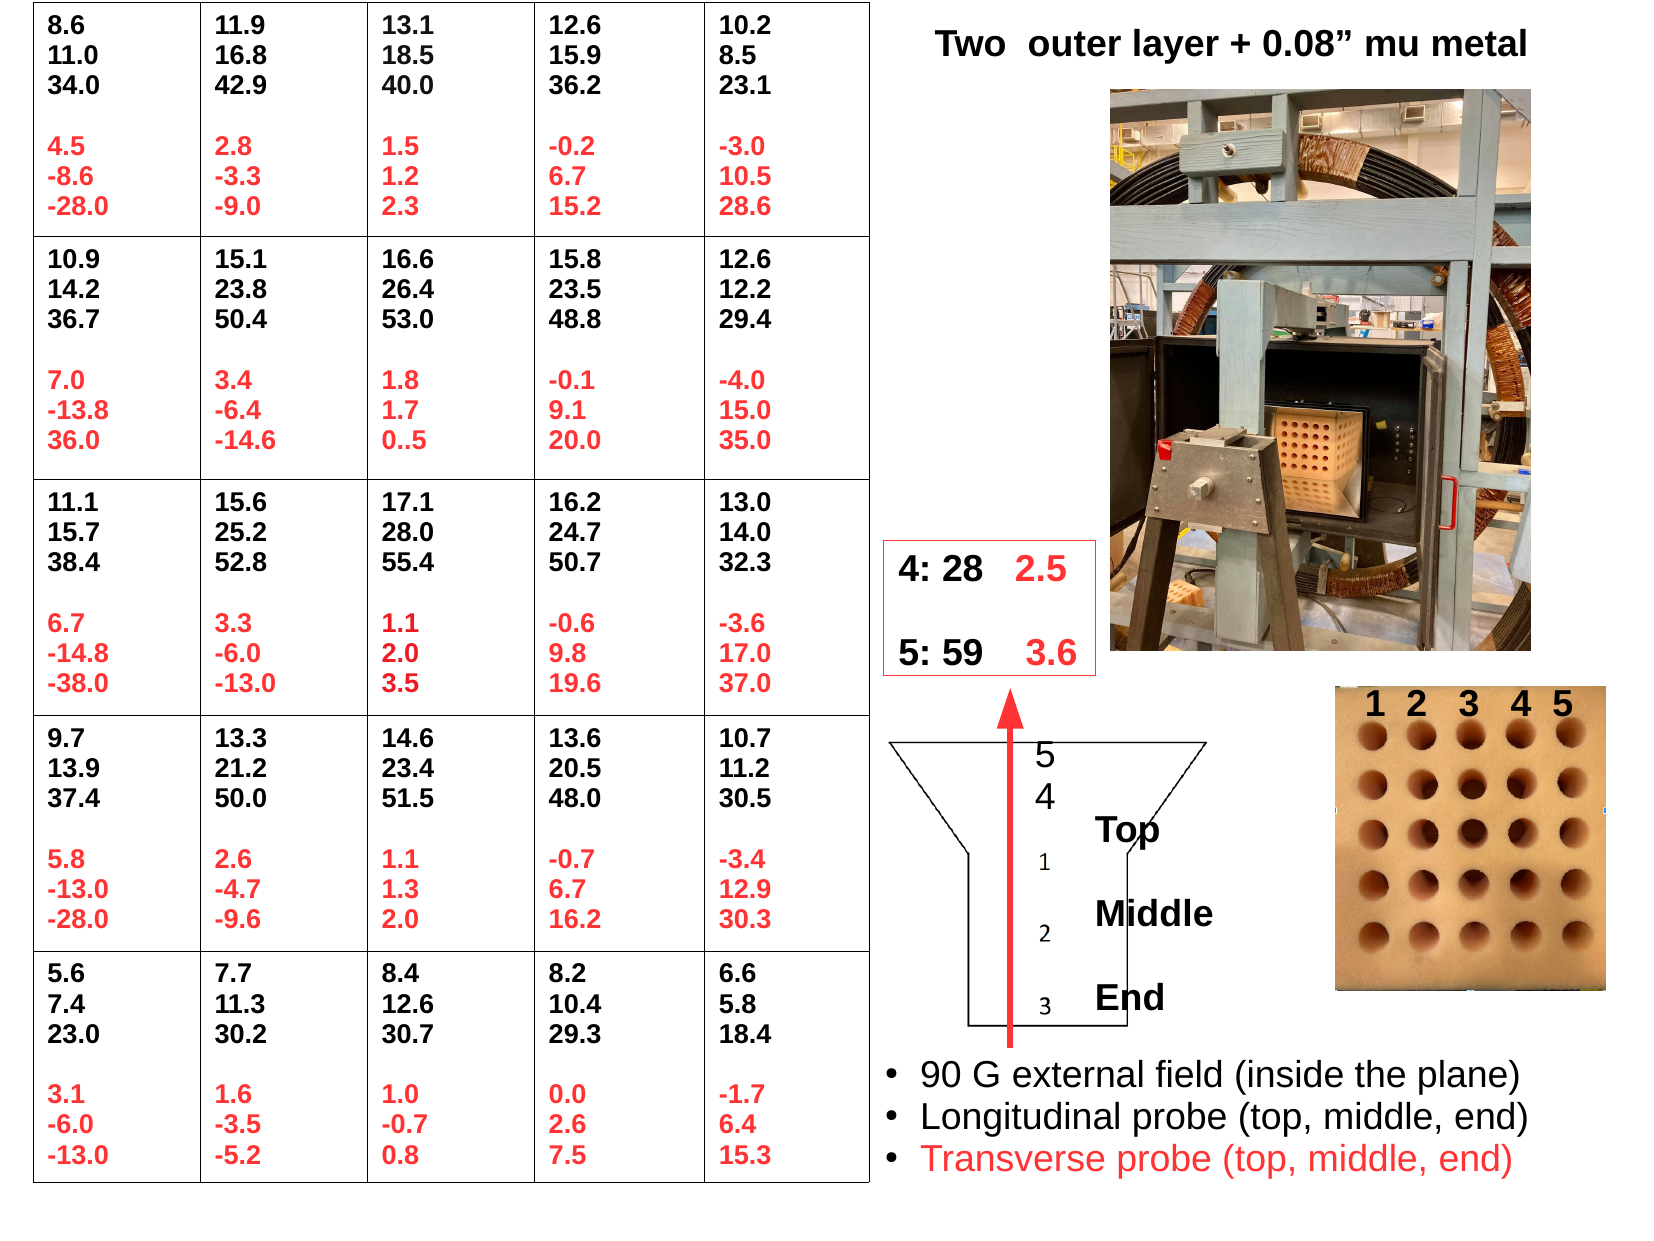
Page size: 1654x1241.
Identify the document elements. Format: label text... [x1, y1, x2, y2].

text_box 1 2 3 4 5 [1350, 675, 1621, 732]
table_cell 10.9 14.2 36.7 7.0 -13.8 36.0 [34, 237, 200, 479]
table_cell 13.3 21.2 50.0 2.6 -4.7 -9.6 [201, 716, 367, 951]
table_cell 7.7 11.3 30.2 1.6 -3.5 -5.2 [201, 952, 367, 1182]
table_cell 13.0 14.0 32.3 -3.6 17.0 37.0 [705, 480, 869, 715]
table_cell 16.2 24.7 50.7 -0.6 9.8 19.6 [535, 480, 704, 715]
table_header 10.2 8.5 23.1 -3.0 10.5 28.6 [705, 3, 869, 236]
text_box Top Middle End [1080, 801, 1261, 1030]
table_cell 10.7 11.2 30.5 -3.4 12.9 30.3 [705, 716, 869, 951]
table_cell 14.6 23.4 51.5 1.1 1.3 2.0 [368, 716, 534, 951]
table_header 12.6 15.9 36.2 -0.2 6.7 15.2 [535, 3, 704, 236]
picture [1013, 729, 1221, 1046]
picture [1023, 695, 1221, 801]
table_cell 5.6 7.4 23.0 3.1 -6.0 -13.0 [34, 952, 200, 1182]
table_cell 6.6 5.8 18.4 -1.7 6.4 15.3 [705, 952, 869, 1182]
table_cell 11.1 15.7 38.4 6.7 -14.8 -38.0 [34, 480, 200, 715]
table_cell 8.4 12.6 30.7 1.0 -0.7 0.8 [368, 952, 534, 1182]
table_header 8.6 11.0 34.0 4.5 -8.6 -28.0 [34, 3, 200, 236]
table_cell 17.1 28.0 55.4 1.1 2.0 3.5 [368, 480, 534, 715]
table_cell 16.6 26.4 53.0 1.8 1.7 0..5 [368, 237, 534, 479]
text_box Two outer layer + 0.08” mu metal [884, 15, 1636, 72]
table_header 11.9 16.8 42.9 2.8 -3.3 -9.0 [201, 3, 367, 236]
table_header 13.1 18.5 40.0 1.5 1.2 2.3 [368, 3, 534, 236]
picture [1110, 89, 1531, 651]
table_cell 9.7 13.9 37.4 5.8 -13.0 -28.0 [34, 716, 200, 951]
table_cell 13.6 20.5 48.0 -0.7 6.7 16.2 [535, 716, 704, 951]
table_cell 15.6 25.2 52.8 3.3 -6.0 -13.0 [201, 480, 367, 715]
table_cell 15.8 23.5 48.8 -0.1 9.1 20.0 [535, 237, 704, 479]
table_cell 15.1 23.8 50.4 3.4 -6.4 -14.6 [201, 237, 367, 479]
picture [872, 695, 1007, 1046]
picture [1335, 686, 1606, 991]
text_box 90 G external field (inside the plane) Longitudinal probe (top, middle, end) Transverse probe (top, middle, end) [870, 1046, 1606, 1241]
table_cell 8.2 10.4 29.3 0.0 2.6 7.5 [535, 952, 704, 1182]
text_box 4: 28 2.5 5: 59 3.6 [883, 540, 1111, 723]
text_box 5 4 [1020, 726, 1156, 826]
table_cell 12.6 12.2 29.4 -4.0 15.0 35.0 [705, 237, 869, 479]
